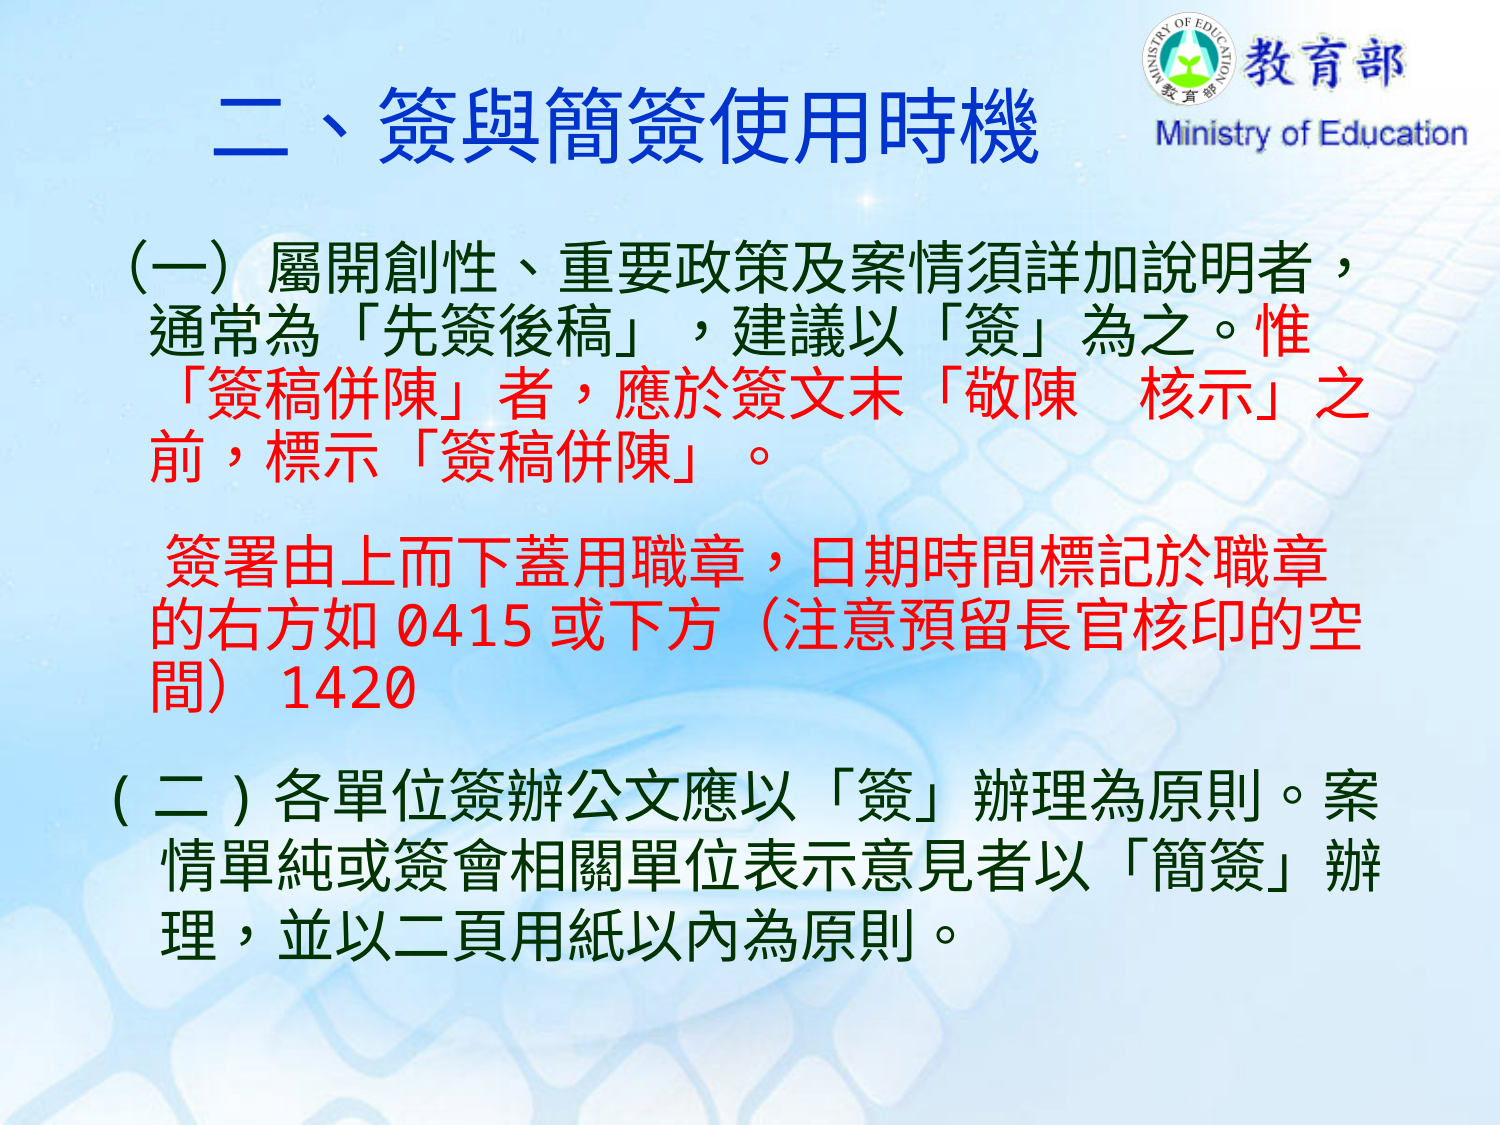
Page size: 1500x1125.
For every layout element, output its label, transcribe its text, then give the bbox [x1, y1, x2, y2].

text_box [1012, 50, 1463, 126]
text_box （一）屬開創性、重要政策及案情須詳加說明者，通常為「先簽後稿」，建議以「簽」為之。惟「簽稿併陳」者，應於簽文末「敬陳 核示」之前，標示「簽稿併陳」。 簽署由上而下蓋用職章，日期時間標記於職章的右方如0415或下方（注意預留長官核印的空間）1420 [77, 232, 1389, 957]
text_box 二、簽與簡簽使用時機 [195, 78, 1152, 178]
text_box (二)各單位簽辦公文應以「簽」辦理為原則。案情單純或簽會相關單位表示意見者以「簡簽」辦理，並以二頁用紙以內為原則。 [88, 752, 1401, 1075]
list [50, 99, 1263, 526]
